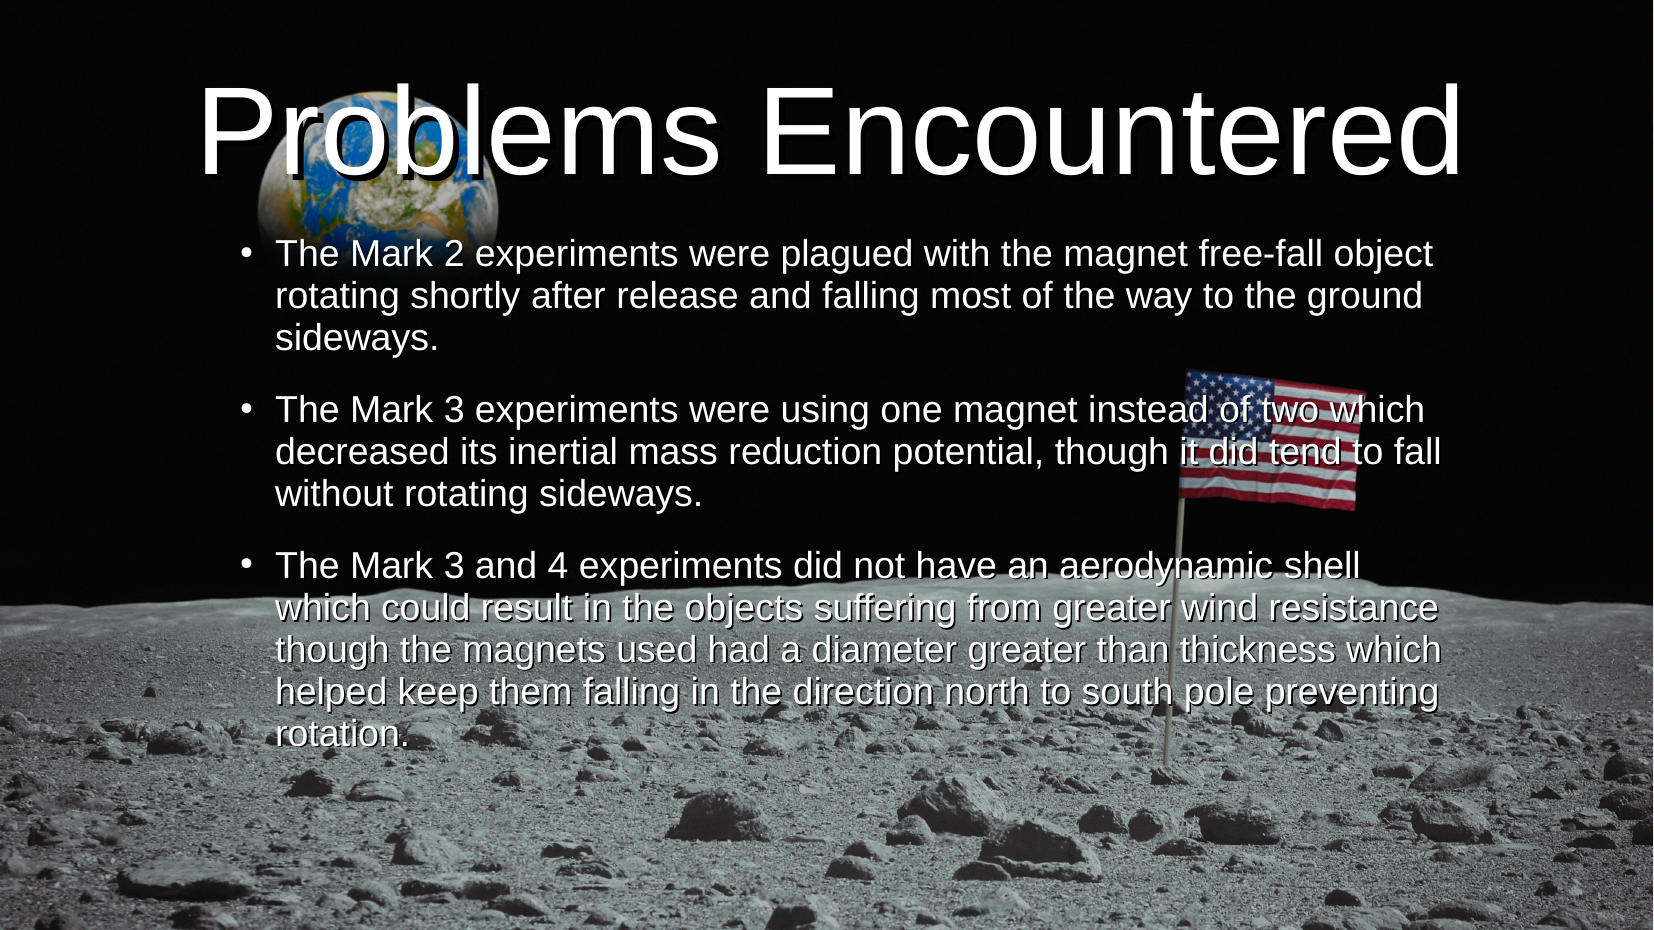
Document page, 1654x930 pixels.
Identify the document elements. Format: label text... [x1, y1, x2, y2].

text_box The Mark 2 experiments were plagued with the magnet free-fall object rotating shortly after release and falling most of the way to the ground sideways. The Mark 3 experiments were using one magnet instead of two which decreased its inertial mass reduction potential, though it did tend to fall without rotating sideways. The Mark 3 and 4 experiments did not have an aerodynamic shell which could result in the objects suffering from greater wind resistance though the magnets used had a diameter greater than thickness which helped keep them falling in the direction north to south pole preventing rotation. [225, 225, 1463, 826]
title Problems Encountered [87, 37, 1576, 226]
picture [0, 0, 1654, 930]
